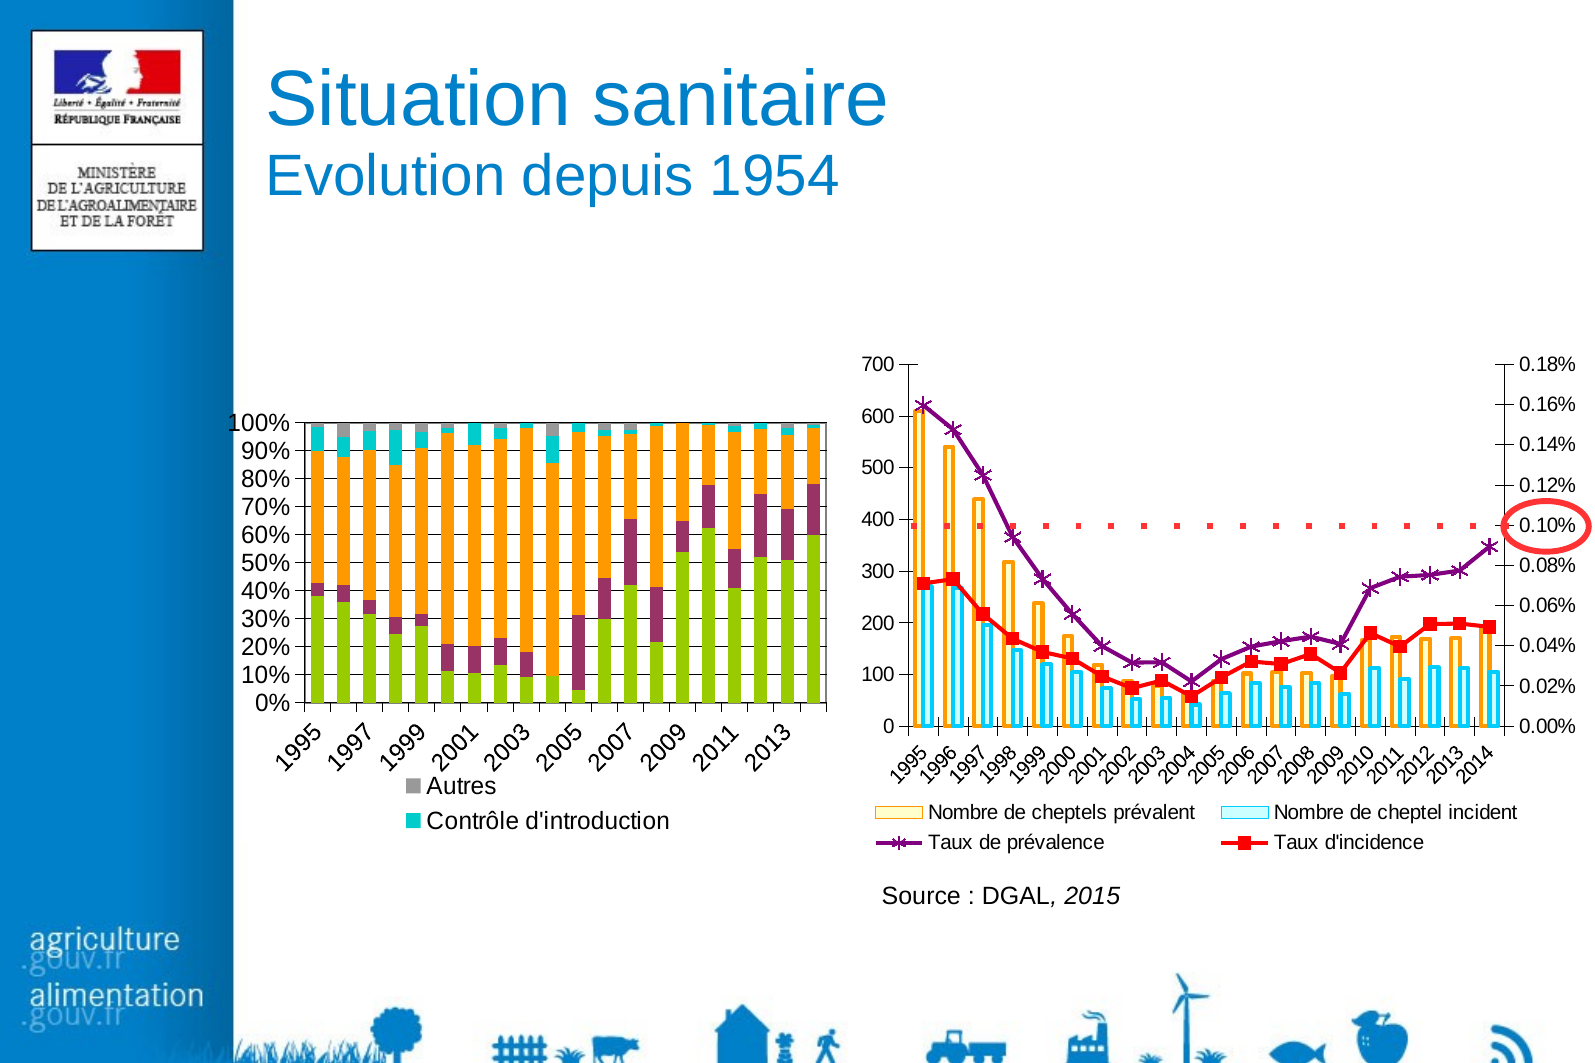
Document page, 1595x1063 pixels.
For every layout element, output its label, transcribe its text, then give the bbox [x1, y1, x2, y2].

picture [0, 0, 1595, 1063]
title Situation sanitaire Evolution depuis 1954 [265, 42, 1536, 220]
chart [227, 324, 1577, 882]
chart [1507, 505, 1577, 548]
text_box Source : DGAL, 2015 [866, 874, 1152, 918]
